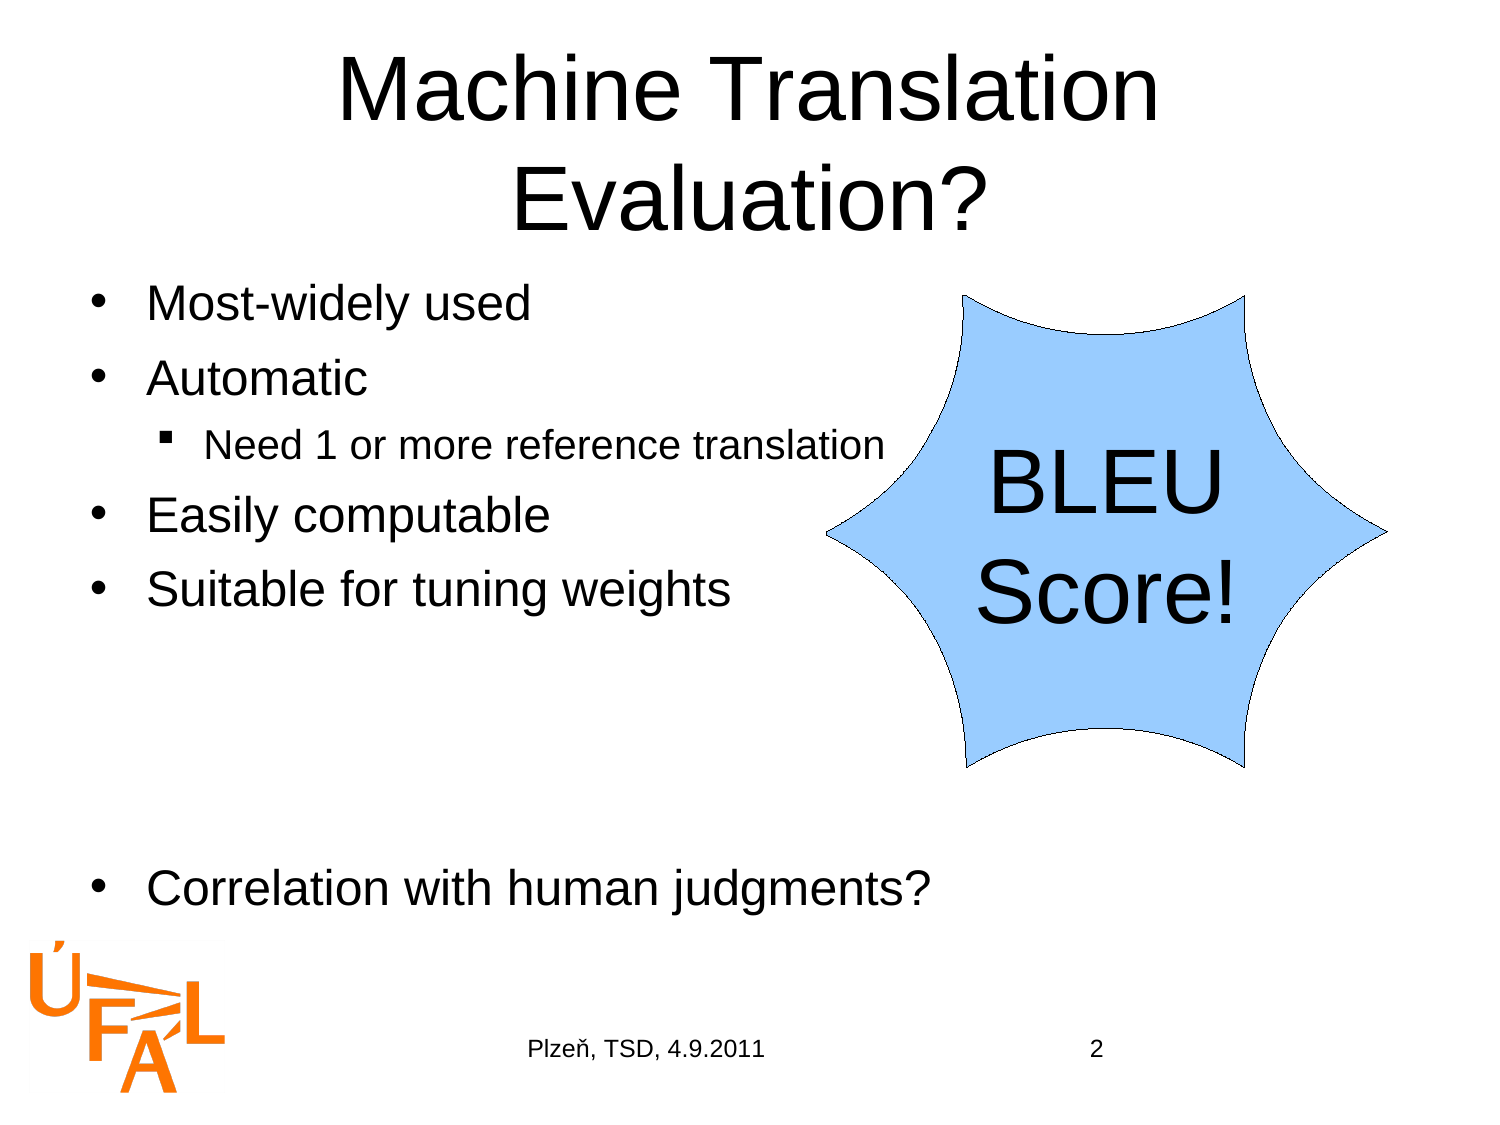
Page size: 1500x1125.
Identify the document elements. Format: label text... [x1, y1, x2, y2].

text_box BLEU Score! [826, 295, 1388, 768]
title Machine Translation Evaluation? [75, 14, 1426, 262]
picture [29, 940, 225, 1093]
list Most-widely used Automatic Need 1 or more reference translation Easily computable Suitable for tuning weights Correlation with human judgments? [75, 262, 1426, 988]
